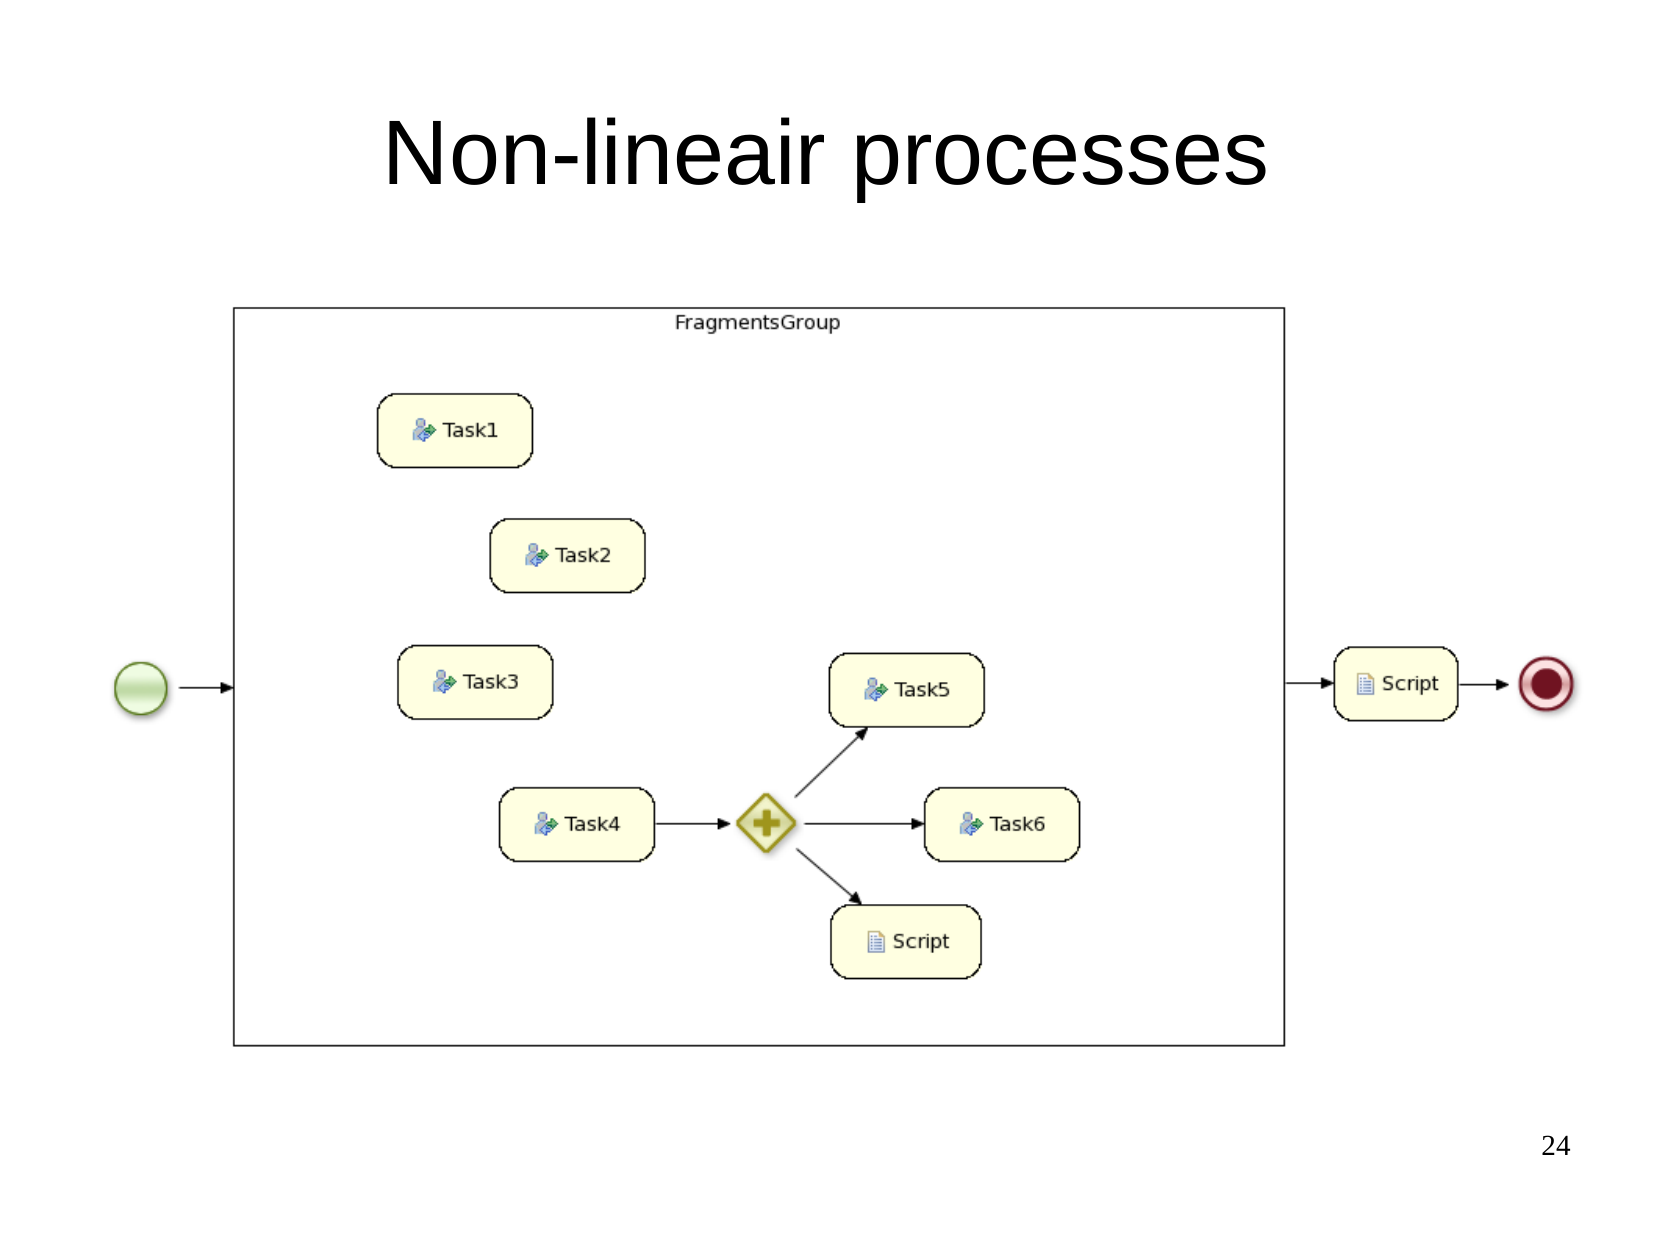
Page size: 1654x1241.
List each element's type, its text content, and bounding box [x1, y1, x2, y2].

picture [88, 295, 1598, 1089]
title Non-lineair processes [82, 56, 1571, 250]
